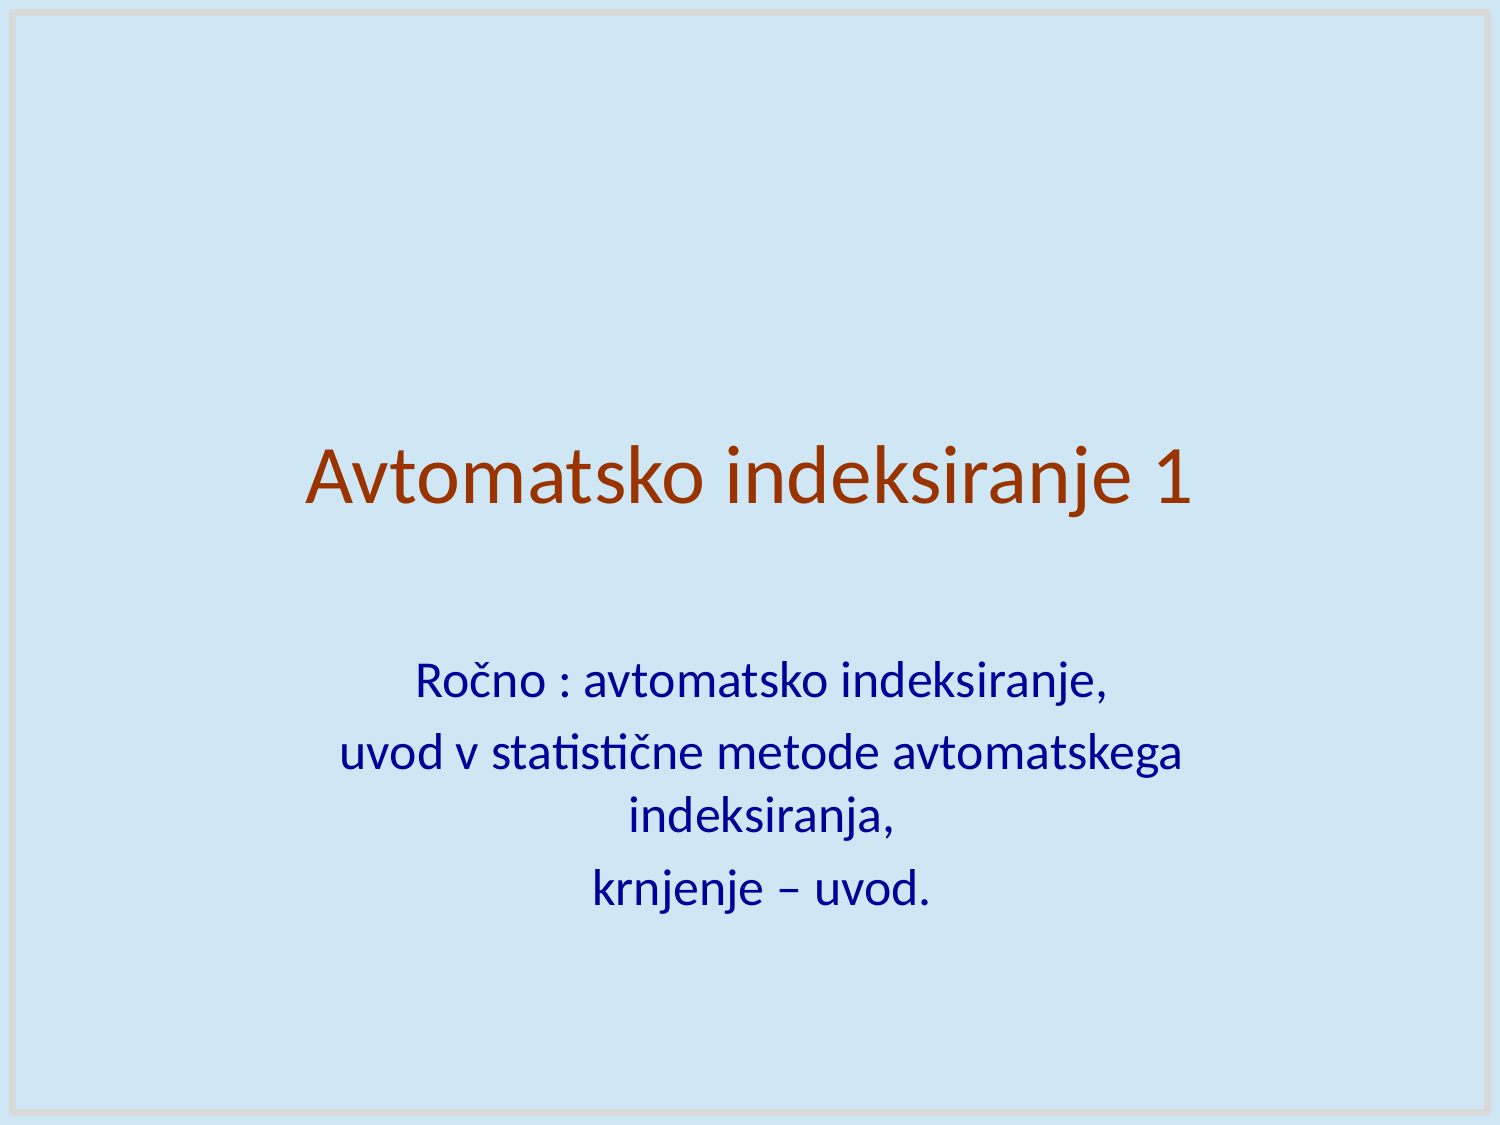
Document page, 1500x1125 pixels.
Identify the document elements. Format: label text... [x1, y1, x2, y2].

title Avtomatsko indeksiranje 1 [112, 349, 1388, 591]
subtitle Ročno : avtomatsko indeksiranje, uvod v statistične metode avtomatskega indeksiranja, krnjenje – uvod. [187, 637, 1338, 925]
